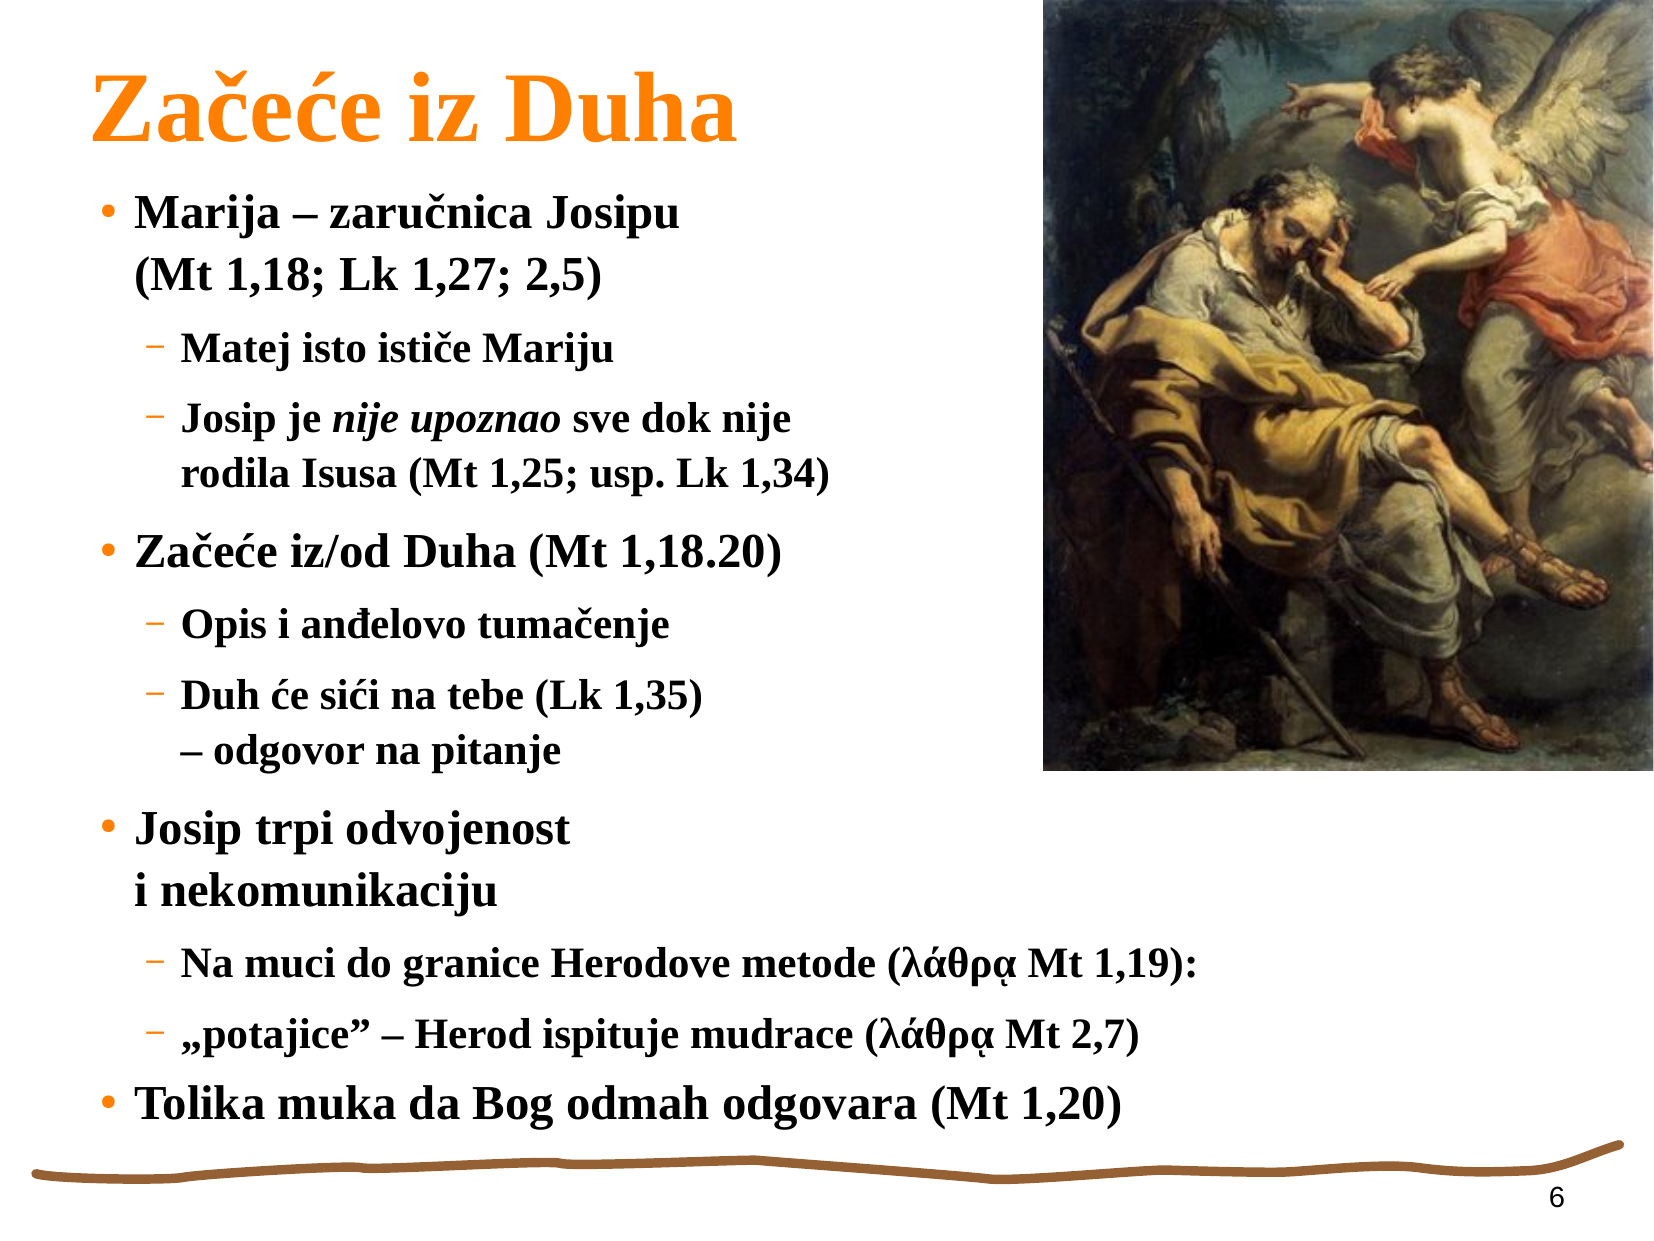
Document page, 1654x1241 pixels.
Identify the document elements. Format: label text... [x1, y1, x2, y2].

picture [1043, 0, 1654, 771]
title Začeće iz Duha [88, 39, 1043, 177]
list Marija – zaručnica Josipu (Mt 1,18; Lk 1,27; 2,5) Matej isto ističe Mariju Josip je nije upoznao sve dok nije rodila Isusa (Mt 1,25; usp. Lk 1,34) Začeće iz/od Duha (Mt 1,18.20) Opis i anđelovo tumačenje Duh će sići na tebe (Lk 1,35) – odgovor na pitanje Josip trpi odvojenost i nekomunikaciju Na muci do granice Herodove metode (λάθρᾳ Mt 1,19): „potajice” – Herod ispituje mudrace (λάθρᾳ Mt 2,7) Tolika muka da Bog odmah odgovara (Mt 1,20) [88, 177, 1625, 1142]
